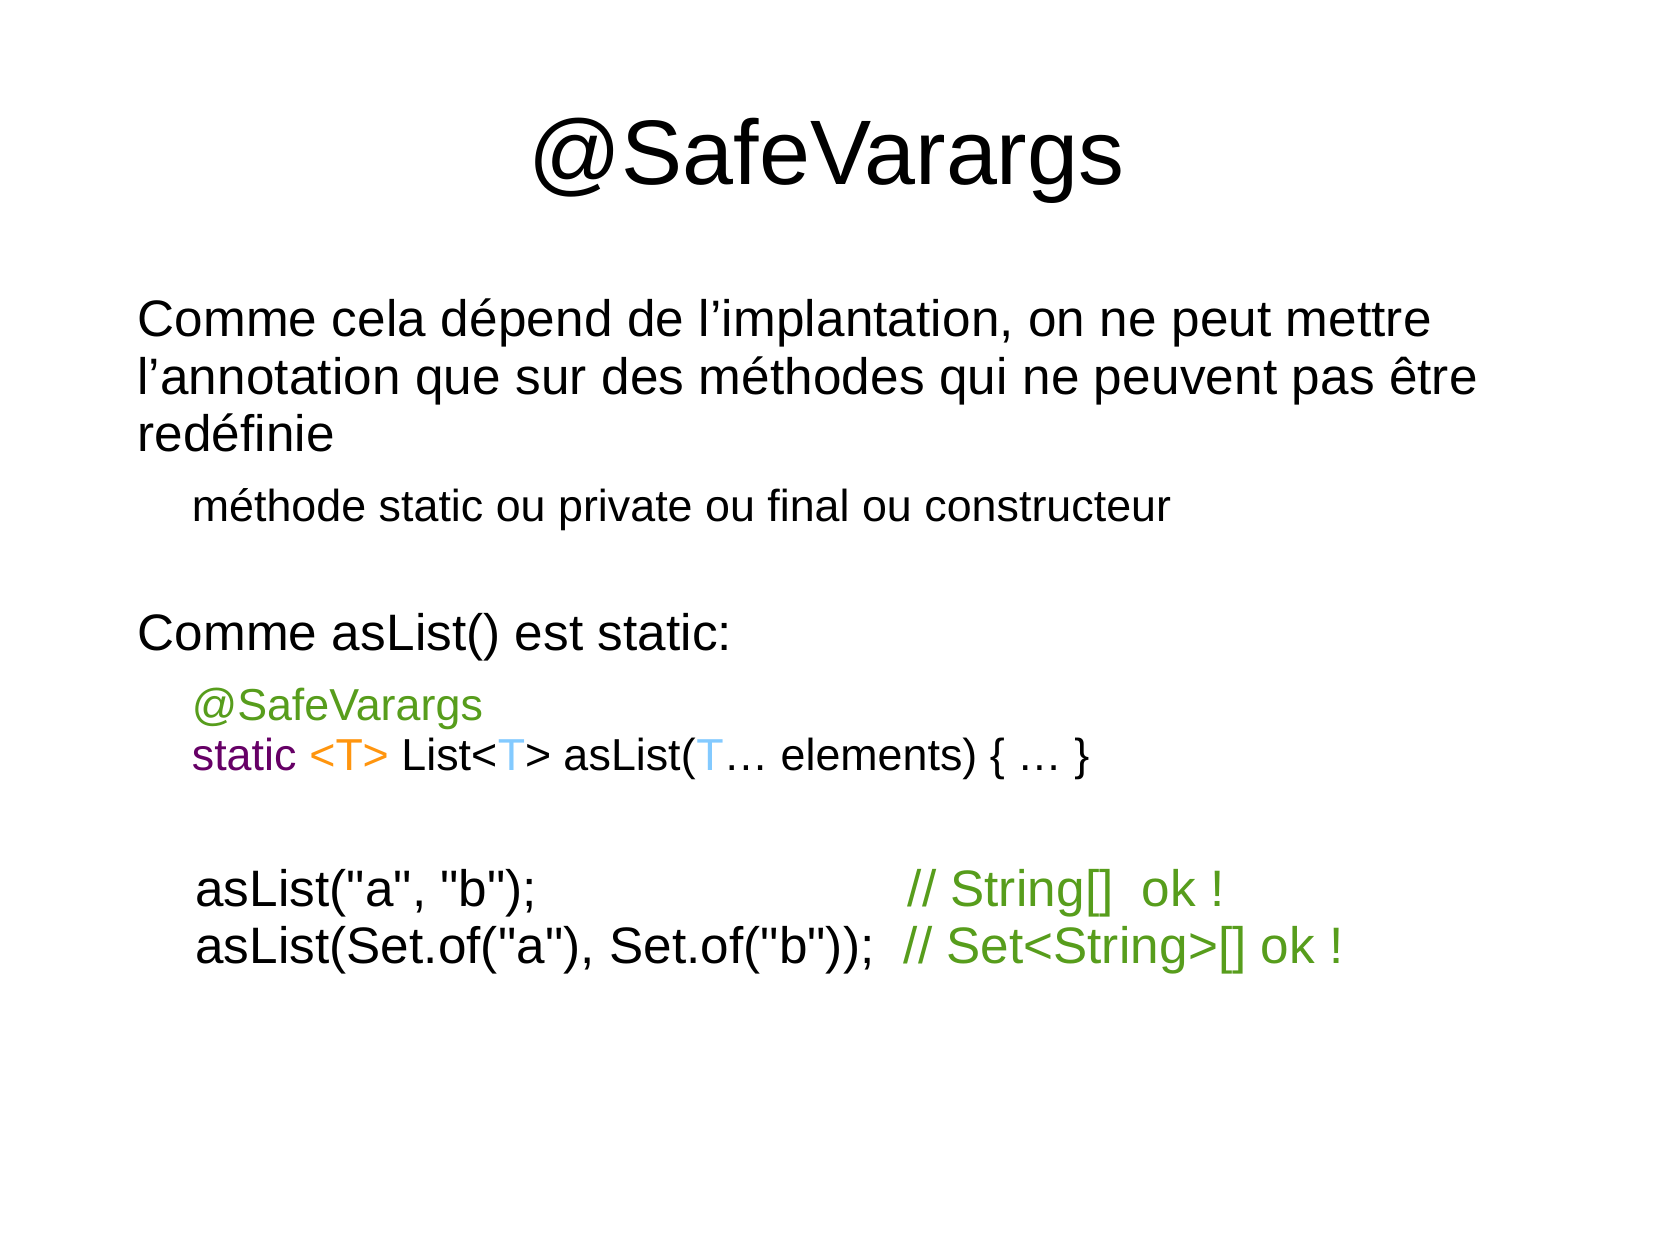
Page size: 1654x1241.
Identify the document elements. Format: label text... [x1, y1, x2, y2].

title @SafeVarargs [82, 49, 1571, 257]
list Comme cela dépend de l’implantation, on ne peut mettre l’annotation que sur des méthodes qui ne peuvent pas être redéfinie méthode static ou private ou final ou constructeur Comme asList() est static: @SafeVarargs static <T> List<T> asList(T… elements) { … } asList("a", "b"); // String[] ok ! asList(Set.of("a"), Set.of("b")); // Set<String>[] ok ! [82, 290, 1571, 1111]
